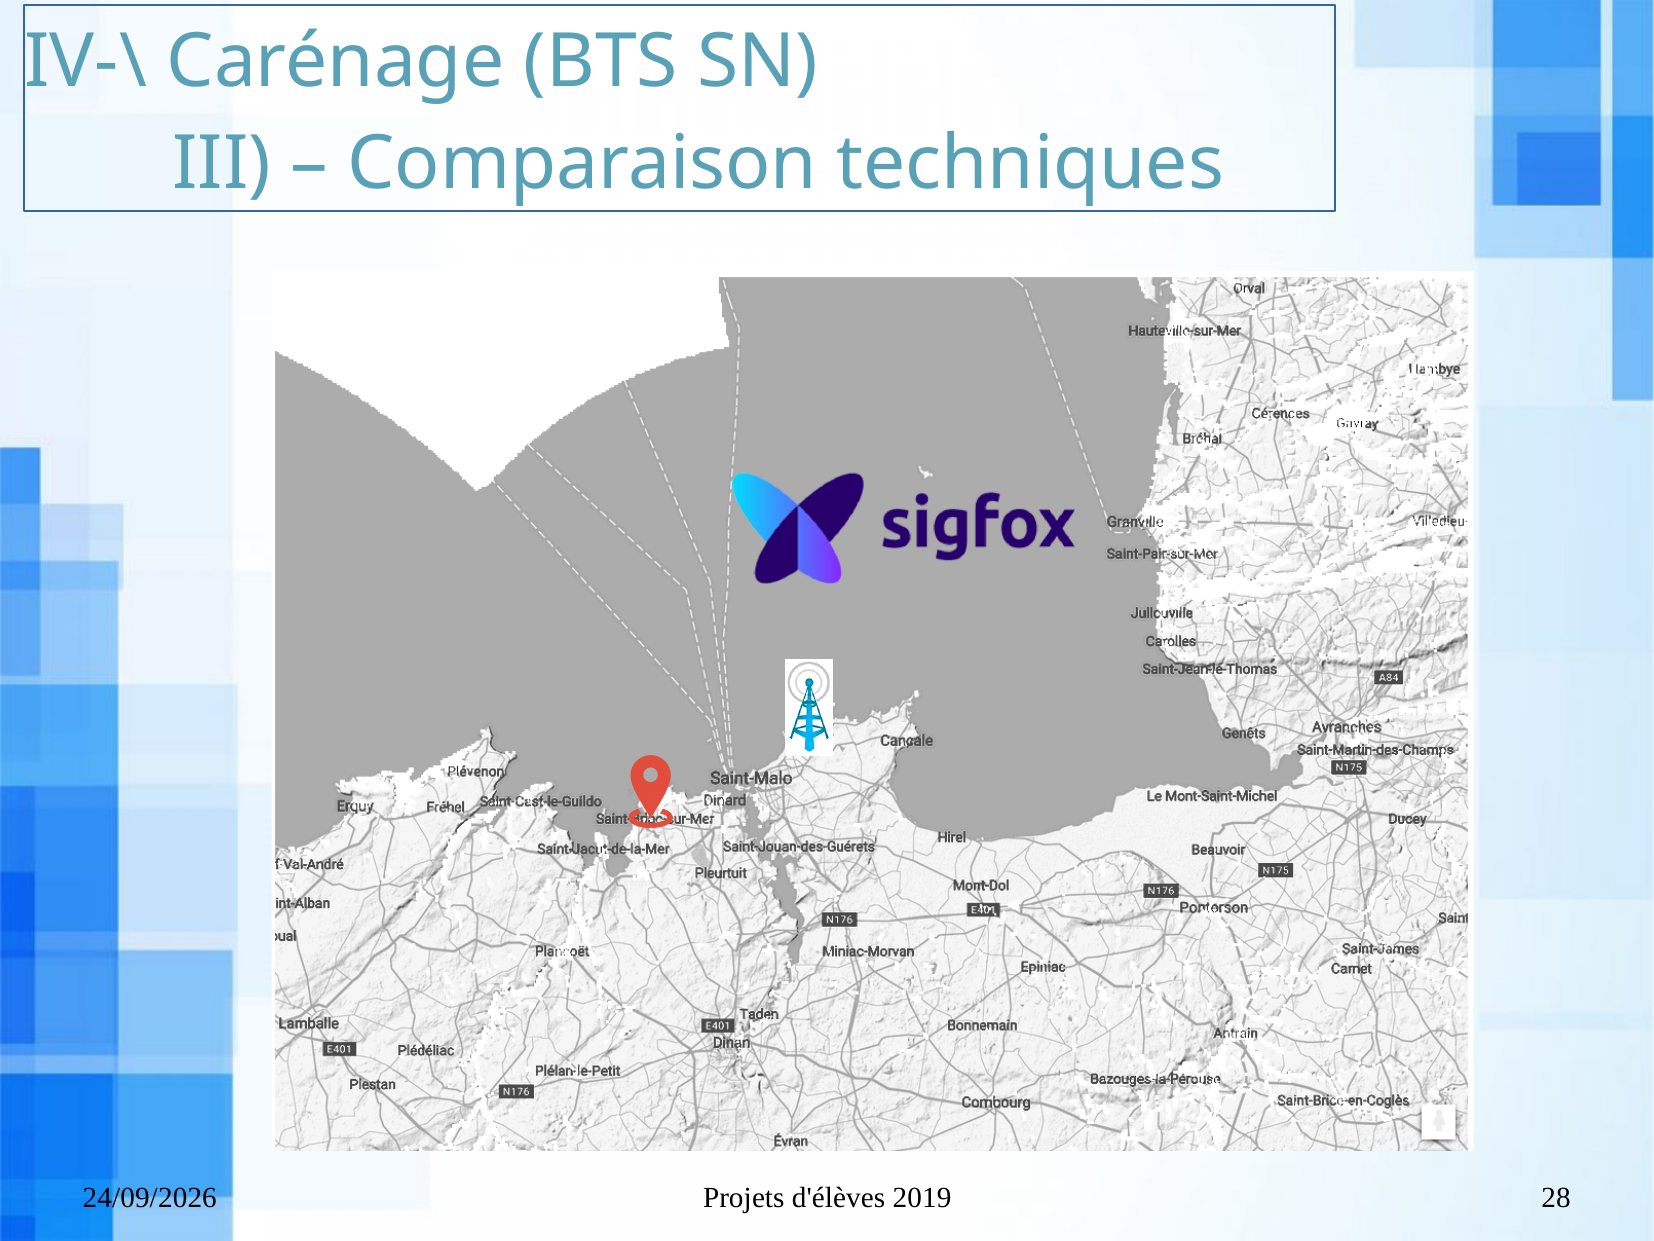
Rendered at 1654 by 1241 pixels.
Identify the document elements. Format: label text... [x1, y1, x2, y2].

picture [0, 0, 1654, 1241]
title IV-\ Carénage (BTS SN) III) – Comparaison techniques [23, 19, 1335, 197]
